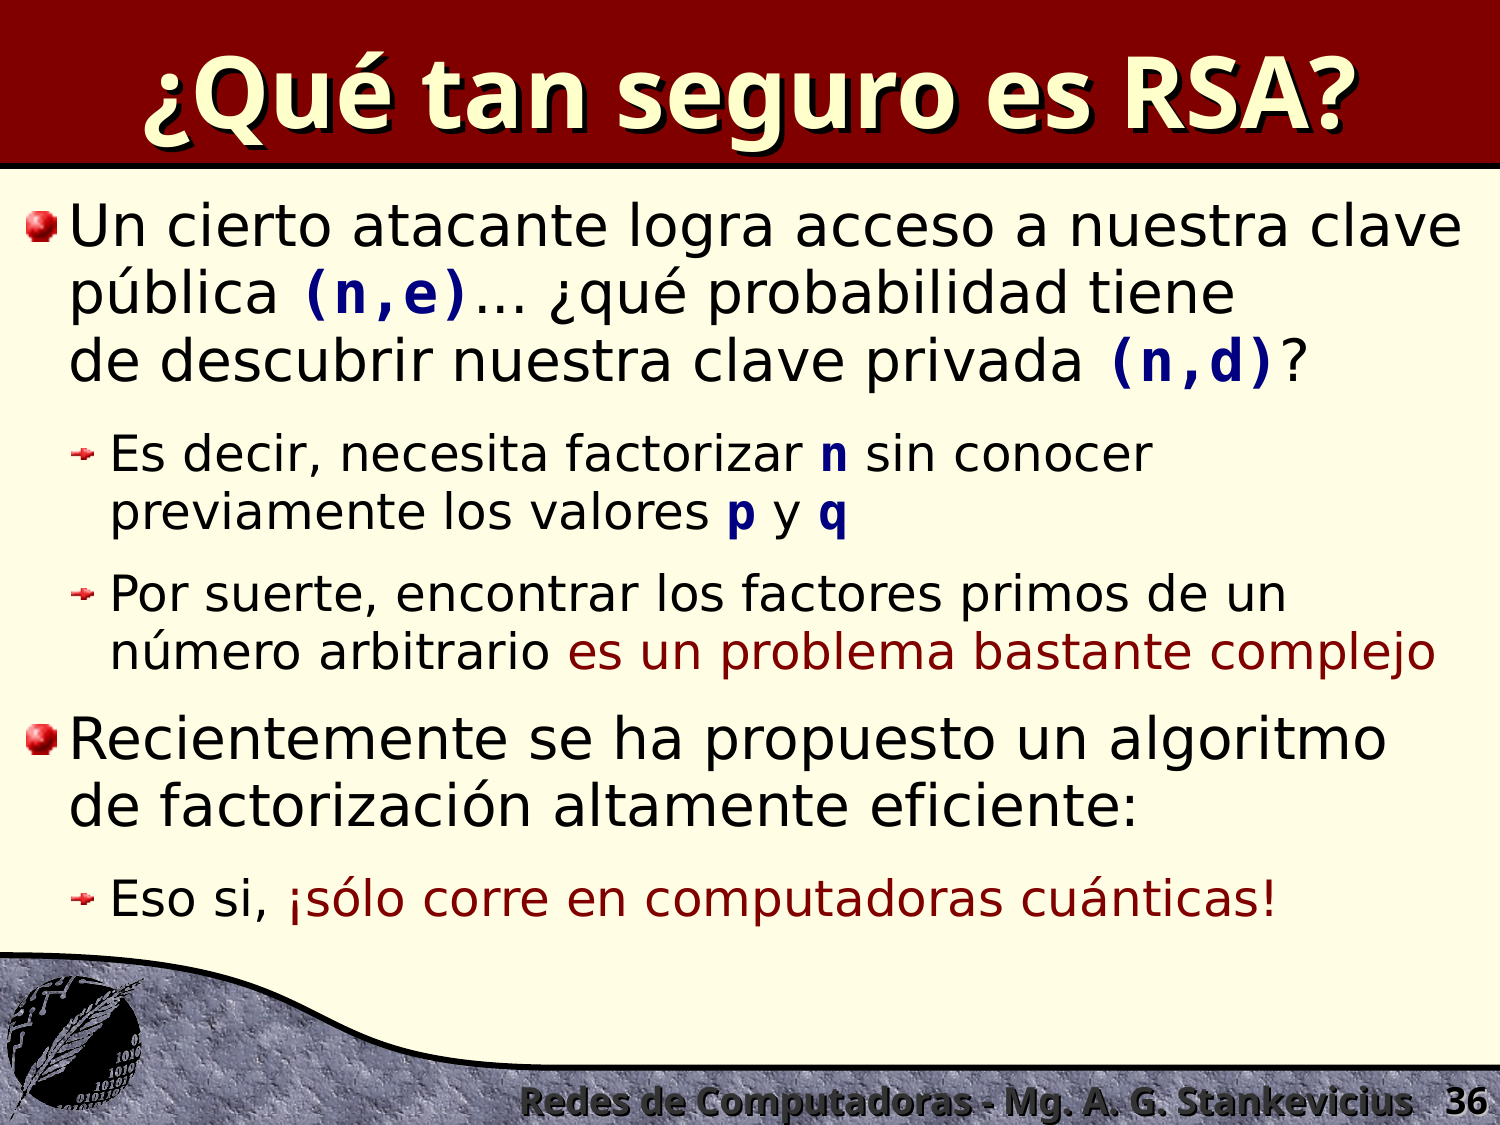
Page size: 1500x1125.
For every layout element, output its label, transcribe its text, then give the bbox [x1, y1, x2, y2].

title ¿Qué tan seguro es RSA? [15, 5, 1485, 160]
picture [0, 959, 1500, 1125]
list Un cierto atacante logra acceso a nuestra clave pública (n,e)... ¿qué probabilidad tiene de descubrir nuestra clave privada (n,d)? Es decir, necesita factorizar n sin conocer previamente los valores p y q Por suerte, encontrar los factores primos de un número arbitrario es un problema bastante complejo Recientemente se ha propuesto un algoritmo de factorización altamente eficiente: Eso si, ¡sólo corre en computadoras cuánticas! [11, 192, 1486, 932]
picture [1047, 1100, 1054, 1110]
picture [790, 1100, 795, 1110]
